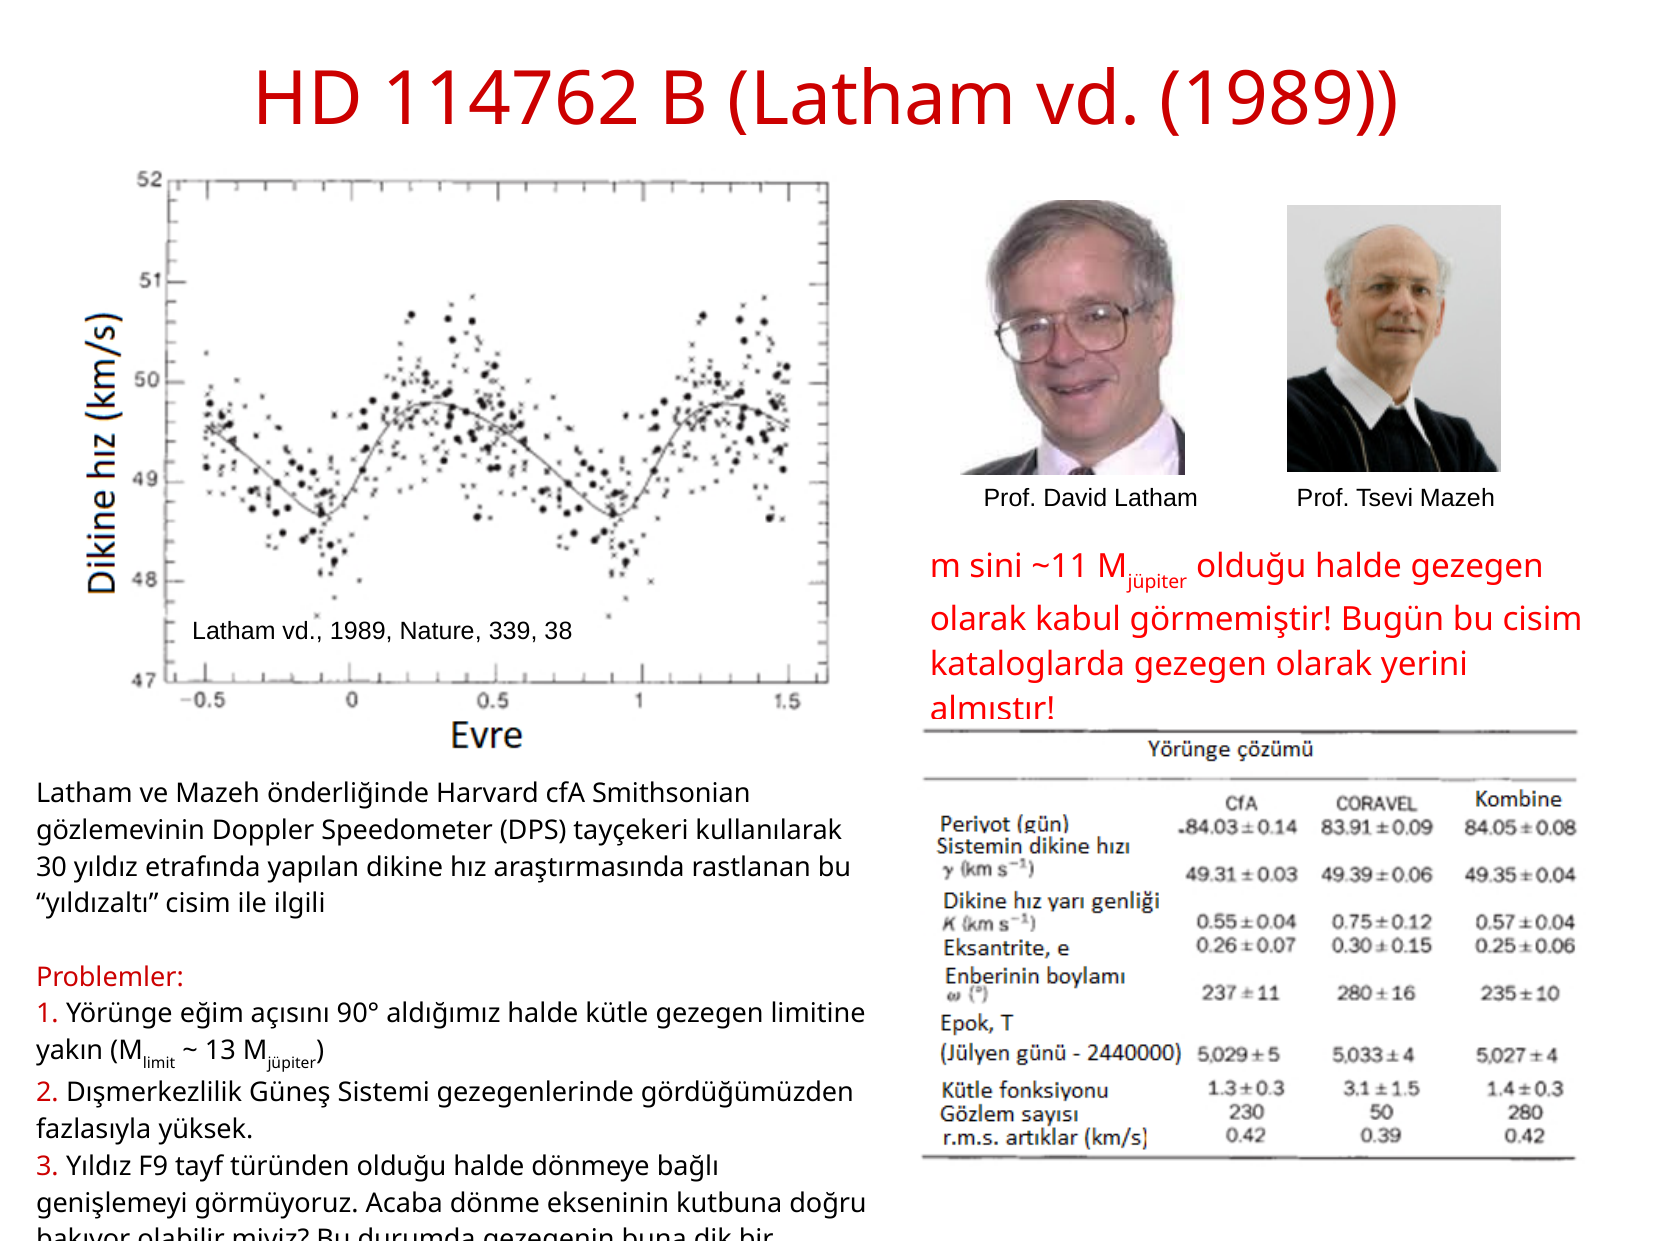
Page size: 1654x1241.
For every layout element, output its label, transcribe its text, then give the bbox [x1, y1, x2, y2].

title HD 114762 B (Latham vd. (1989)) [82, 28, 1571, 162]
text_box Latham vd., 1989, Nature, 339, 38 [177, 608, 883, 653]
picture [43, 135, 847, 767]
text_box Latham ve Mazeh önderliğinde Harvard cfA Smithsonian gözlemevinin Doppler Speedometer (DPS) tayçekeri kullanılarak 30 yıldız etrafında yapılan dikine hız araştırmasında rastlanan bu “yıldızaltı” cisim ile ilgili Problemler: 1. Yörünge eğim açısını 90° aldığımız halde kütle gezegen limitine yakın (Mlimit ~ 13 Mjüpiter) 2. Dışmerkezlilik Güneş Sistemi gezegenlerinde gördüğümüzden fazlasıyla yüksek. 3. Yıldız F9 tayf türünden olduğu halde dönmeye bağlı genişlemeyi görmüyoruz. Acaba dönme ekseninin kutbuna doğru bakıyor olabilir miyiz? Bu durumda gezegenin buna dik bir yörüngede dolaşması beklenmez. [21, 766, 891, 1241]
picture [1287, 205, 1501, 472]
text_box Prof. David Latham [968, 475, 1214, 519]
picture [960, 200, 1185, 476]
picture [915, 719, 1586, 1167]
text_box m sini ~11 Mjüpiter olduğu halde gezegen olarak kabul görmemiştir! Bugün bu cisim kataloglarda gezegen olarak yerini almıştır! [915, 535, 1606, 720]
text_box Prof. Tsevi Mazeh [1281, 475, 1511, 519]
